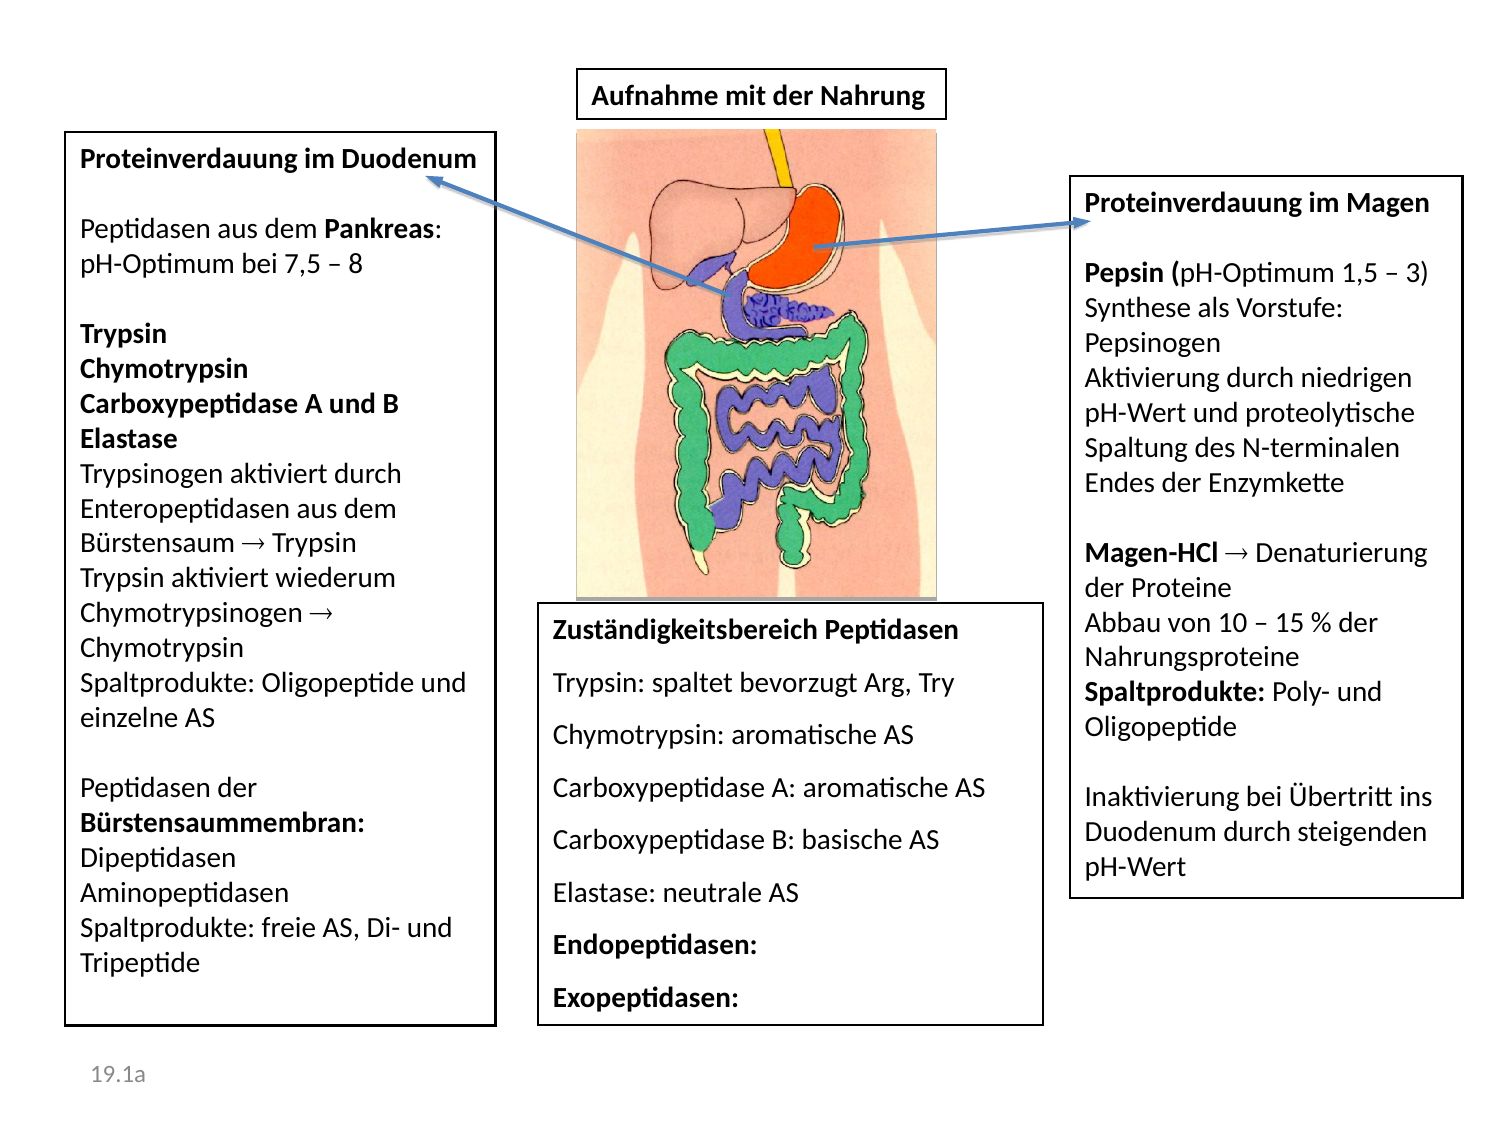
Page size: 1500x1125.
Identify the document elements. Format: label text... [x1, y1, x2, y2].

text_box Zuständigkeitsbereich Peptidasen Trypsin: spaltet bevorzugt Arg, Try Chymotrypsin: aromatische AS Carboxypeptidase A: aromatische AS Carboxypeptidase B: basische AS Elastase: neutrale AS Endopeptidasen: Exopeptidasen: [537, 603, 1044, 1025]
picture [576, 129, 937, 597]
text_box Proteinverdauung im Magen Pepsin (pH-Optimum 1,5 – 3) Synthese als Vorstufe: Pepsinogen Aktivierung durch niedrigen pH-Wert und proteolytische Spaltung des N-terminalen Endes der Enzymkette Magen-HCl  Denaturierung der Proteine Abbau von 10 – 15 % der Nahrungsproteine Spaltprodukte: Poly- und Oligopeptide Inaktivierung bei Übertritt ins Duodenum durch steigenden pH-Wert [1069, 175, 1463, 898]
text_box Proteinverdauung im Duodenum Peptidasen aus dem Pankreas: pH-Optimum bei 7,5 – 8 Trypsin Chymotrypsin Carboxypeptidase A und B Elastase Trypsinogen aktiviert durch Enteropeptidasen aus dem Bürstensaum  Trypsin Trypsin aktiviert wiederum Chymotrypsinogen  Chymotrypsin Spaltprodukte: Oligopeptide und einzelne AS Peptidasen der Bürstensaummembran: Dipeptidasen Aminopeptidasen Spaltprodukte: freie AS, Di- und Tripeptide [65, 131, 496, 1026]
text_box 19.1a [75, 1042, 426, 1103]
text_box Aufnahme mit der Nahrung [576, 68, 946, 120]
